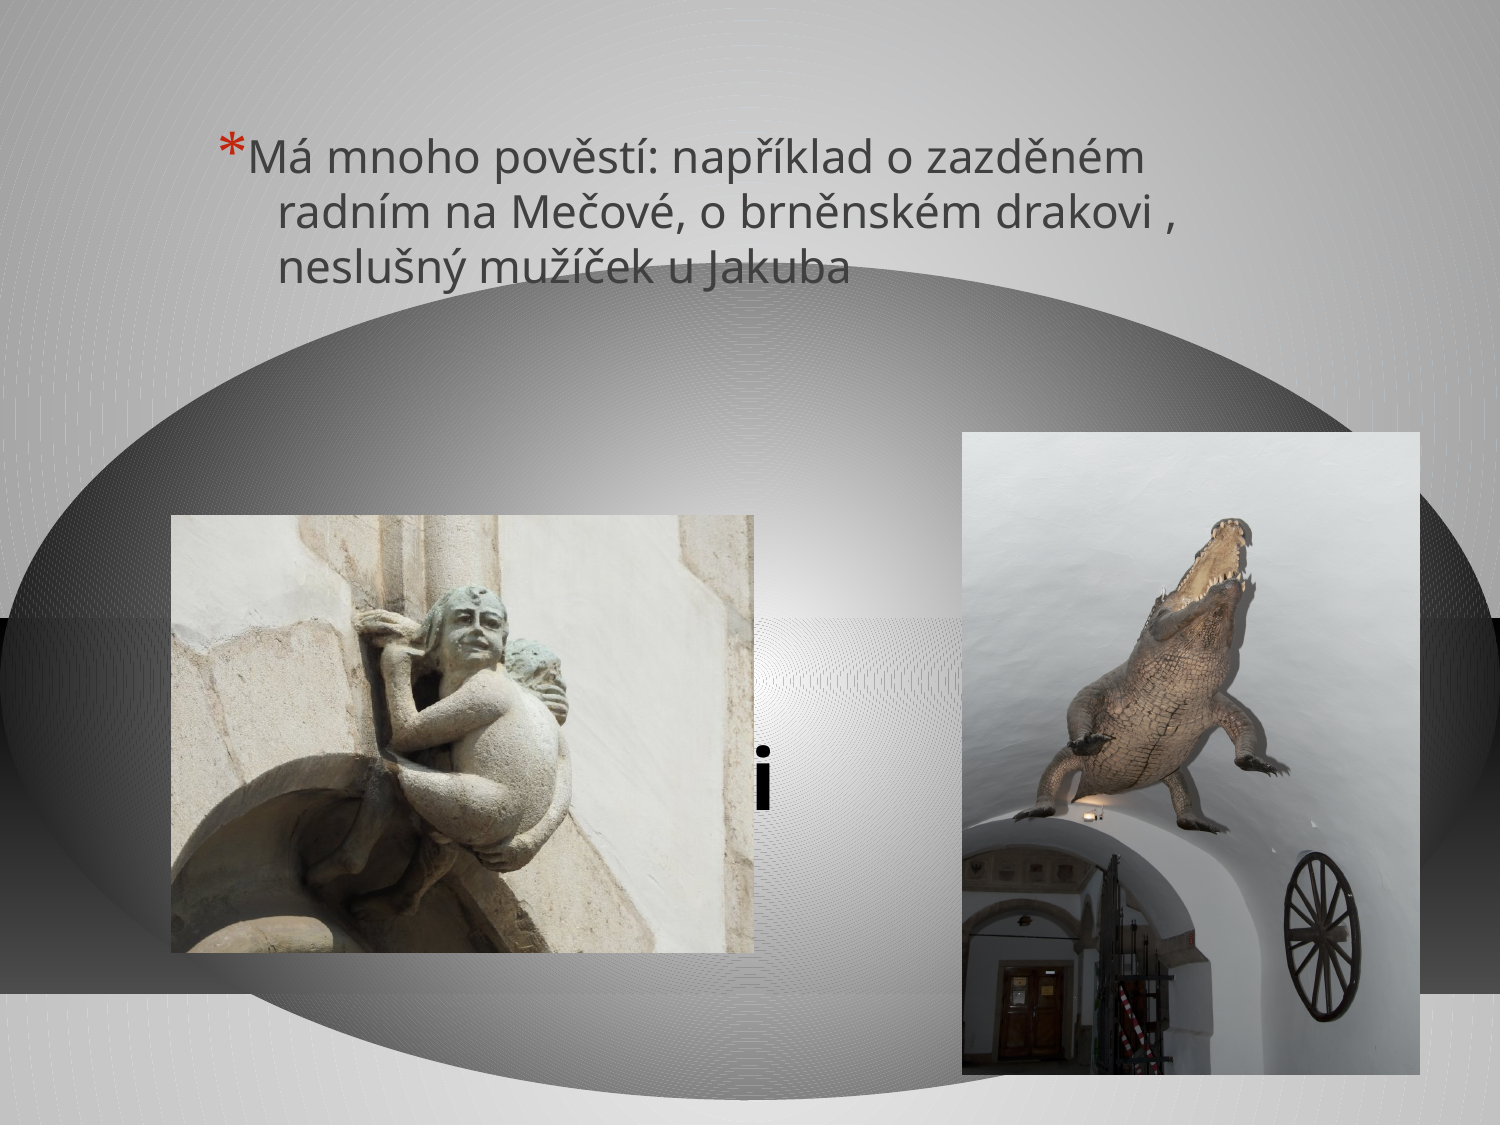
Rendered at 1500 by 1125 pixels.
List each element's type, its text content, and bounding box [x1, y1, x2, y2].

picture [171, 515, 754, 953]
picture [962, 432, 1420, 1075]
title Pověsti [754, 717, 962, 905]
list Má mnoho pověstí: například o zazděném radním na Mečové, o brněnském drakovi , neslušný mužíček u Jakuba [187, 120, 1238, 691]
